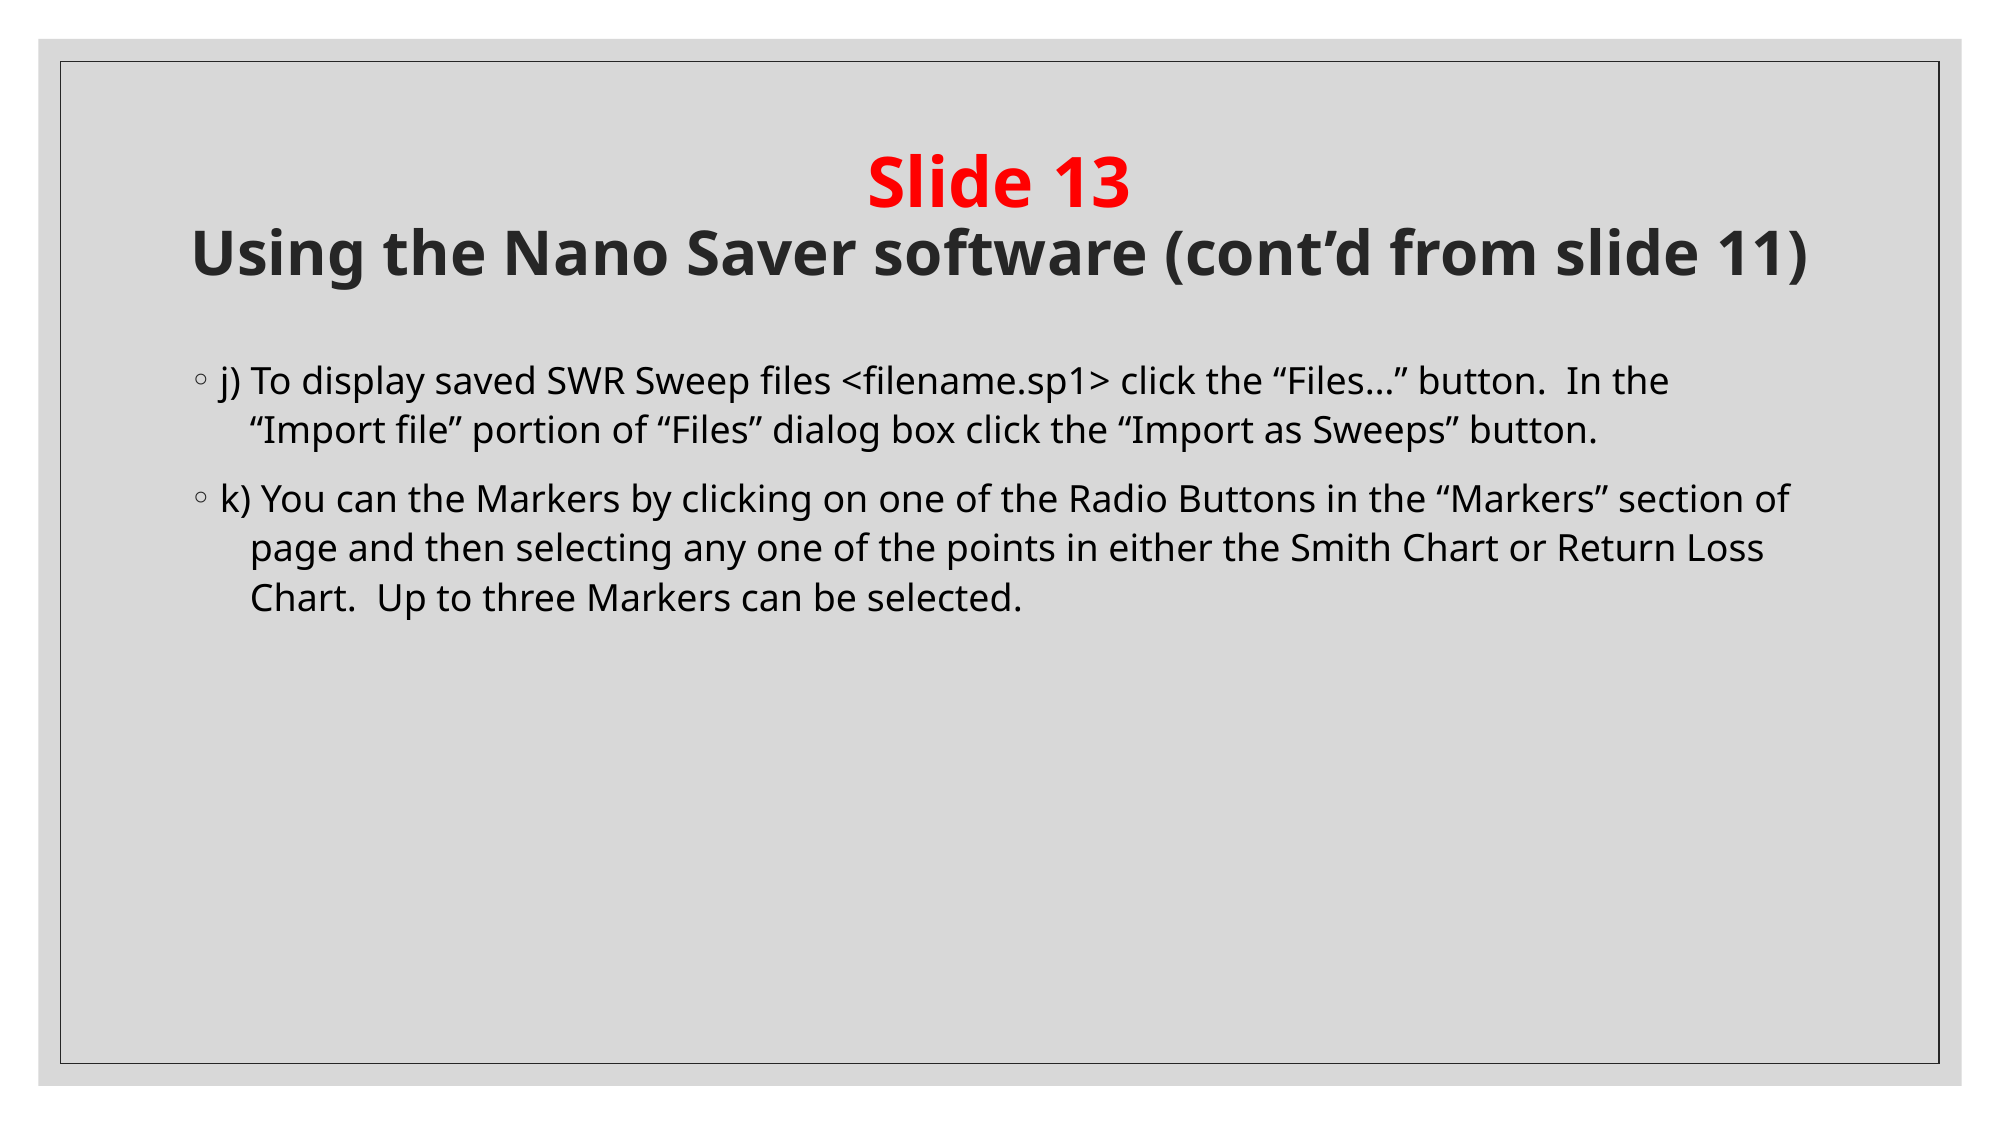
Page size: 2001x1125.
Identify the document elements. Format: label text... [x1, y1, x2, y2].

title Slide 13 Using the Nano Saver software (cont’d from slide 11) [174, 105, 1825, 331]
list j) To display saved SWR Sweep files <filename.sp1> click the “Files…” button. In the “Import file” portion of “Files” dialog box click the “Import as Sweeps” button. k) You can the Markers by clicking on one of the Radio Buttons in the “Markers” section of page and then selecting any one of the points in either the Smith Chart or Return Loss Chart. Up to three Markers can be selected. [174, 345, 1825, 977]
